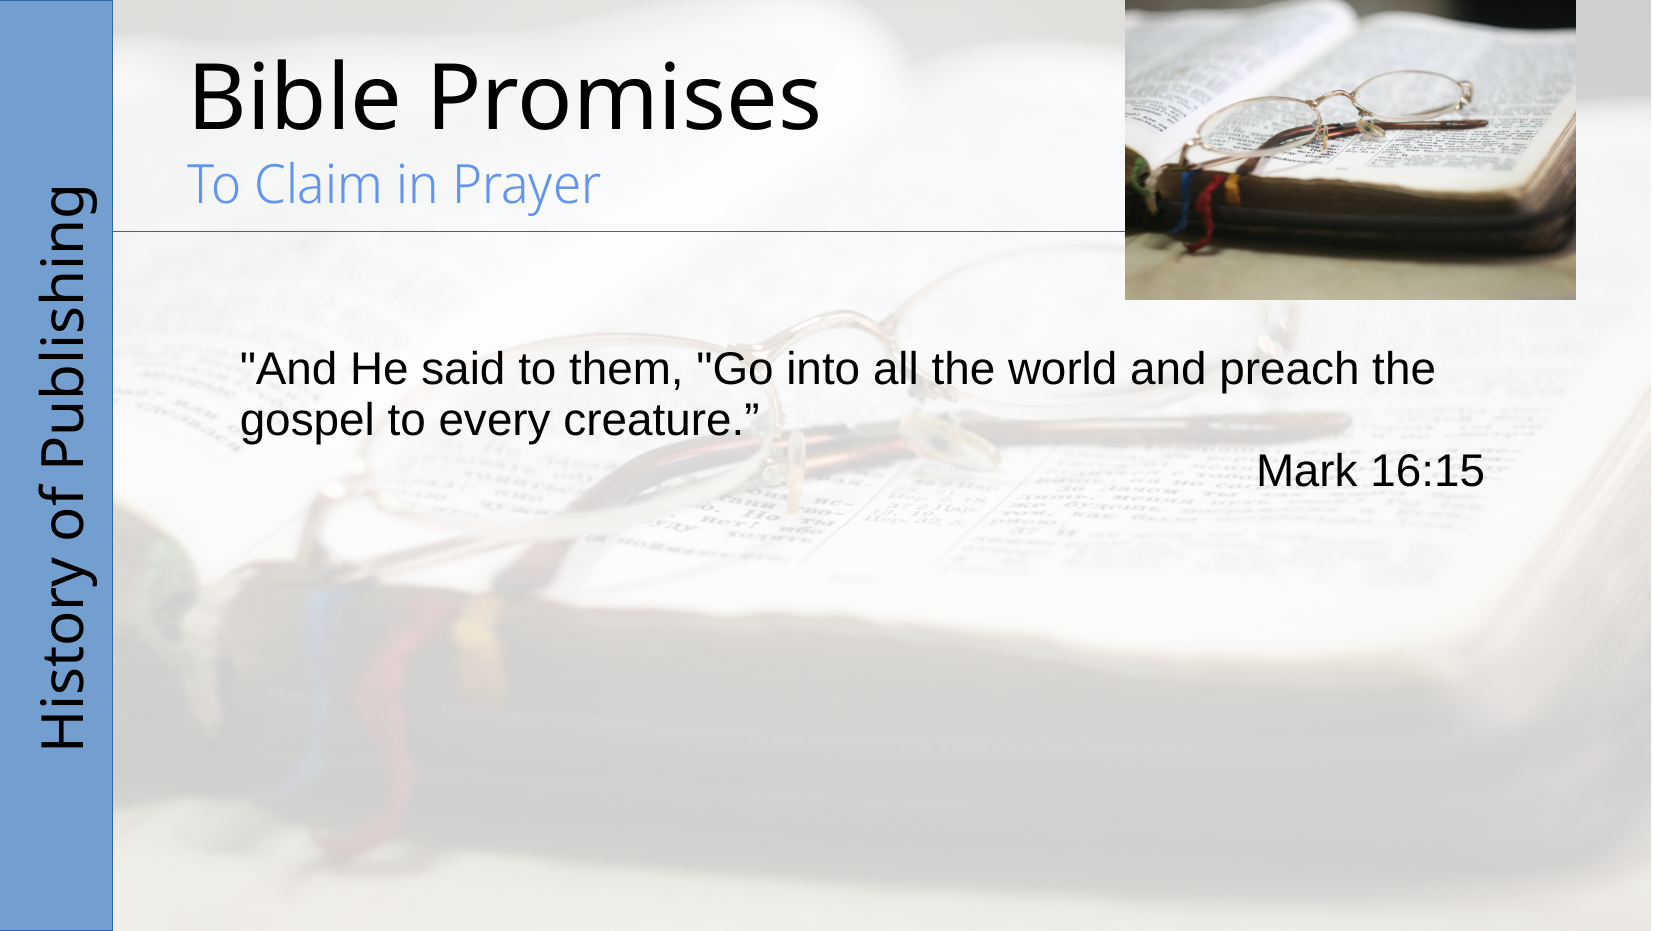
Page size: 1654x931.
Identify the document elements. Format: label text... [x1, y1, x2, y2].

title To Claim in Prayer [187, 232, 1125, 239]
title To Claim in Prayer [187, 125, 1125, 231]
text_box "And He said to them, "Go into all the world and preach the gospel to every creature.” Mark 16:15 [225, 335, 1501, 505]
title Bible Promises [187, 33, 1125, 125]
text_box [0, 0, 113, 931]
text_box History of Publishing [13, 37, 105, 901]
picture [113, 0, 1651, 931]
